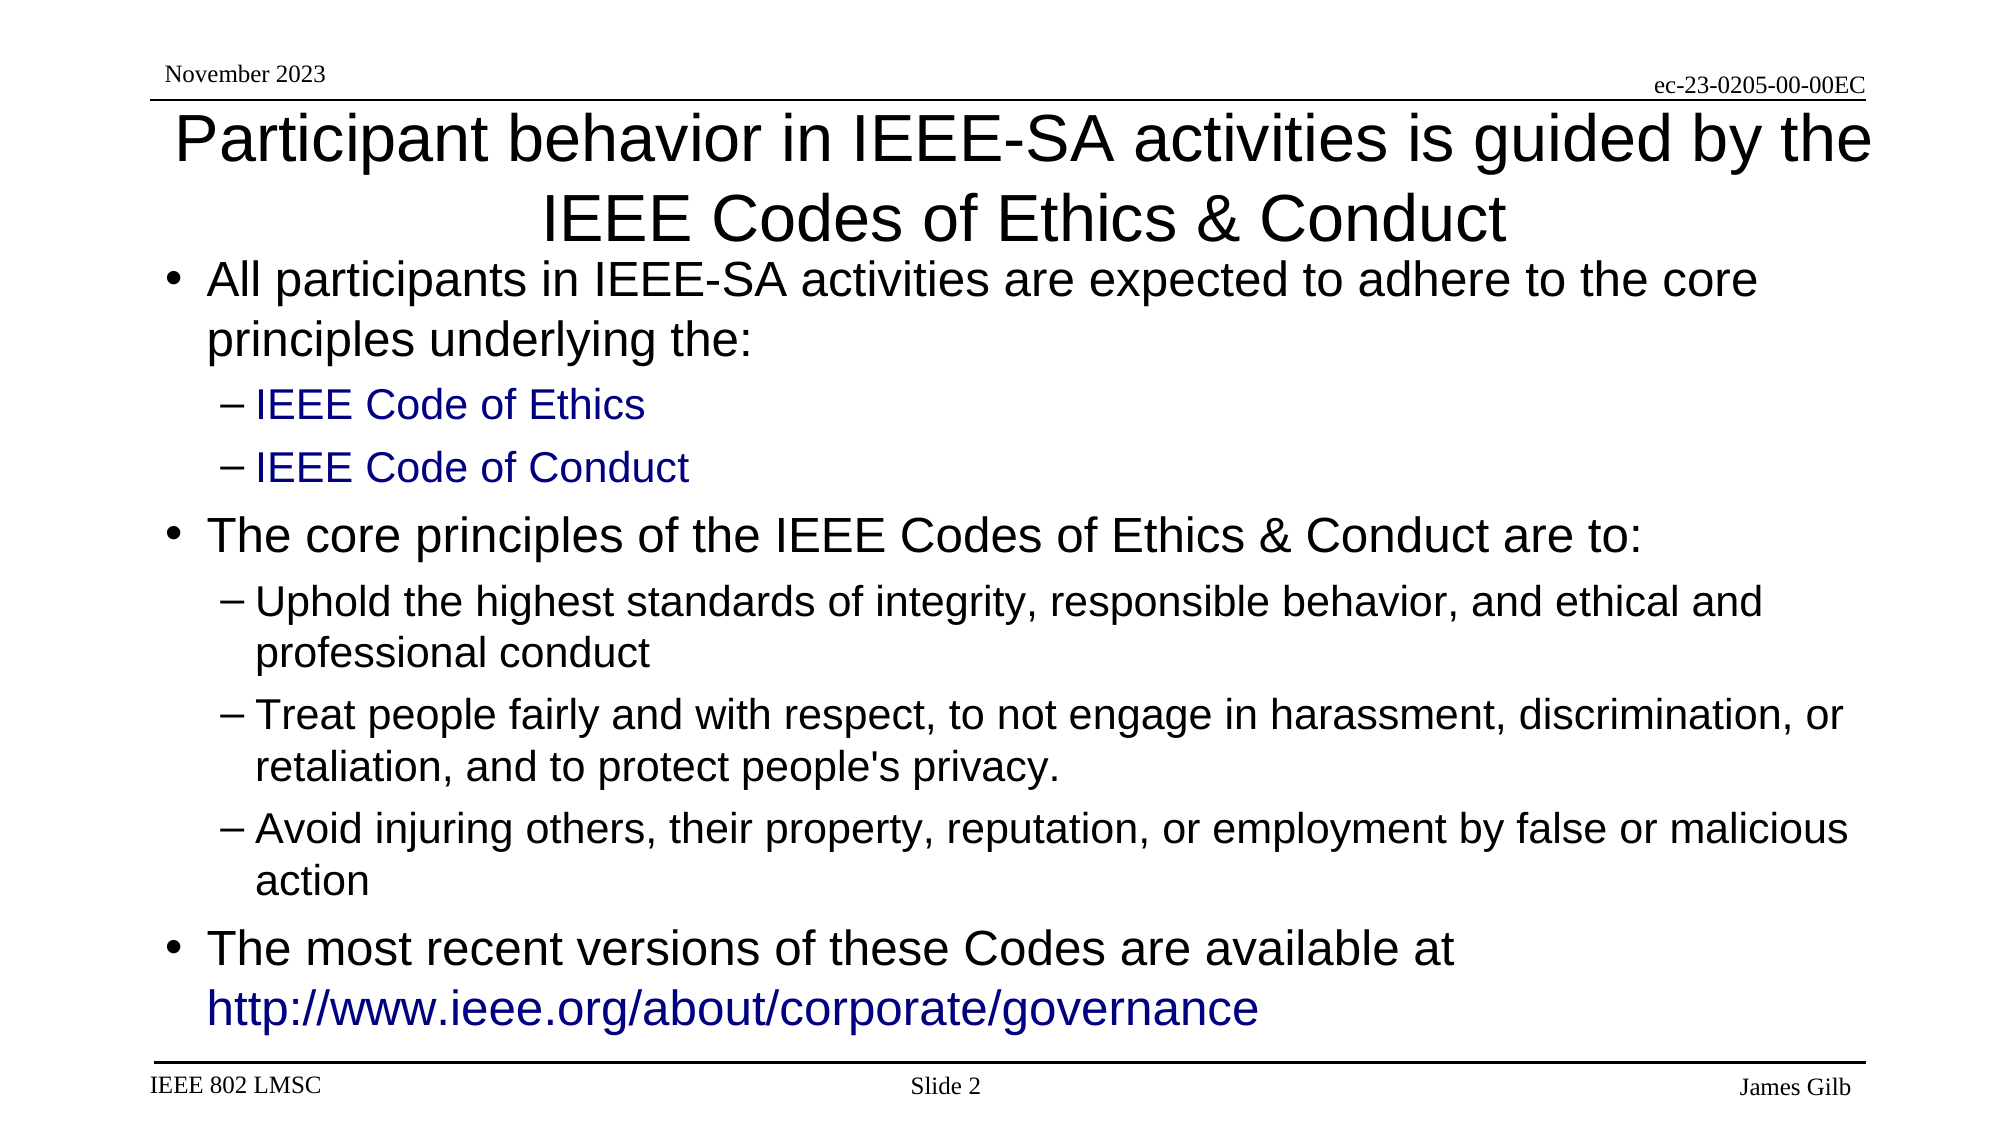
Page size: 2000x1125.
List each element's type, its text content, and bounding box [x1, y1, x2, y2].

title Participant behavior in IEEE-SA activities is guided by the IEEE Codes of Ethics & Conduct [149, 87, 1900, 239]
list All participants in IEEE-SA activities are expected to adhere to the core principles underlying the: IEEE Code of Ethics IEEE Code of Conduct The core principles of the IEEE Codes of Ethics & Conduct are to: Uphold the highest standards of integrity, responsible behavior, and ethical and professional conduct Treat people fairly and with respect, to not engage in harassment, discrimination, or retaliation, and to protect people's privacy. Avoid injuring others, their property, reputation, or employment by false or malicious action The most recent versions of these Codes are available at http://www.ieee.org/about/corporate/governance [149, 239, 1900, 1051]
